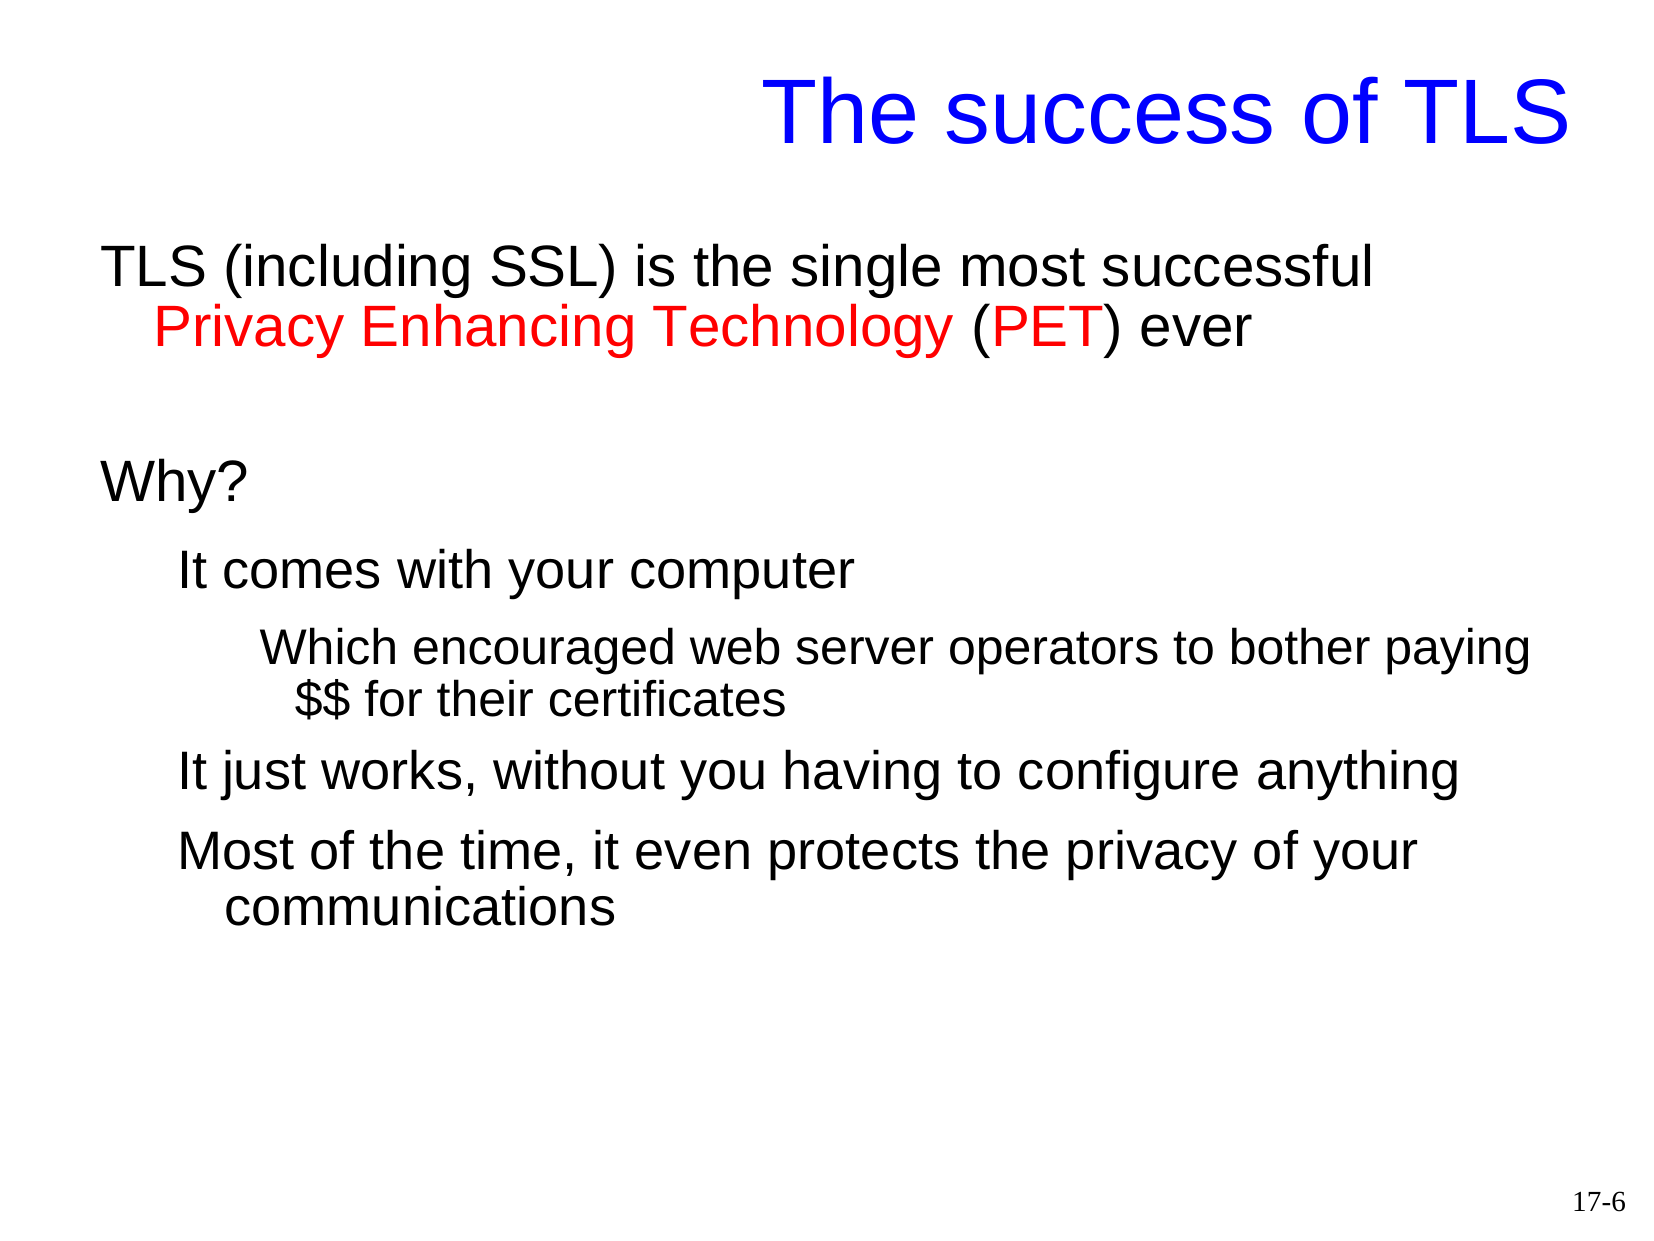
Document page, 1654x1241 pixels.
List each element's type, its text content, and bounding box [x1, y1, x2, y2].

title The success of TLS [84, 18, 1573, 211]
list TLS (including SSL) is the single most successful Privacy Enhancing Technology (PET) ever Why? It comes with your computer Which encouraged web server operators to bother paying $$ for their certificates It just works, without you having to configure anything Most of the time, it even protects the privacy of your communications [82, 237, 1571, 1156]
